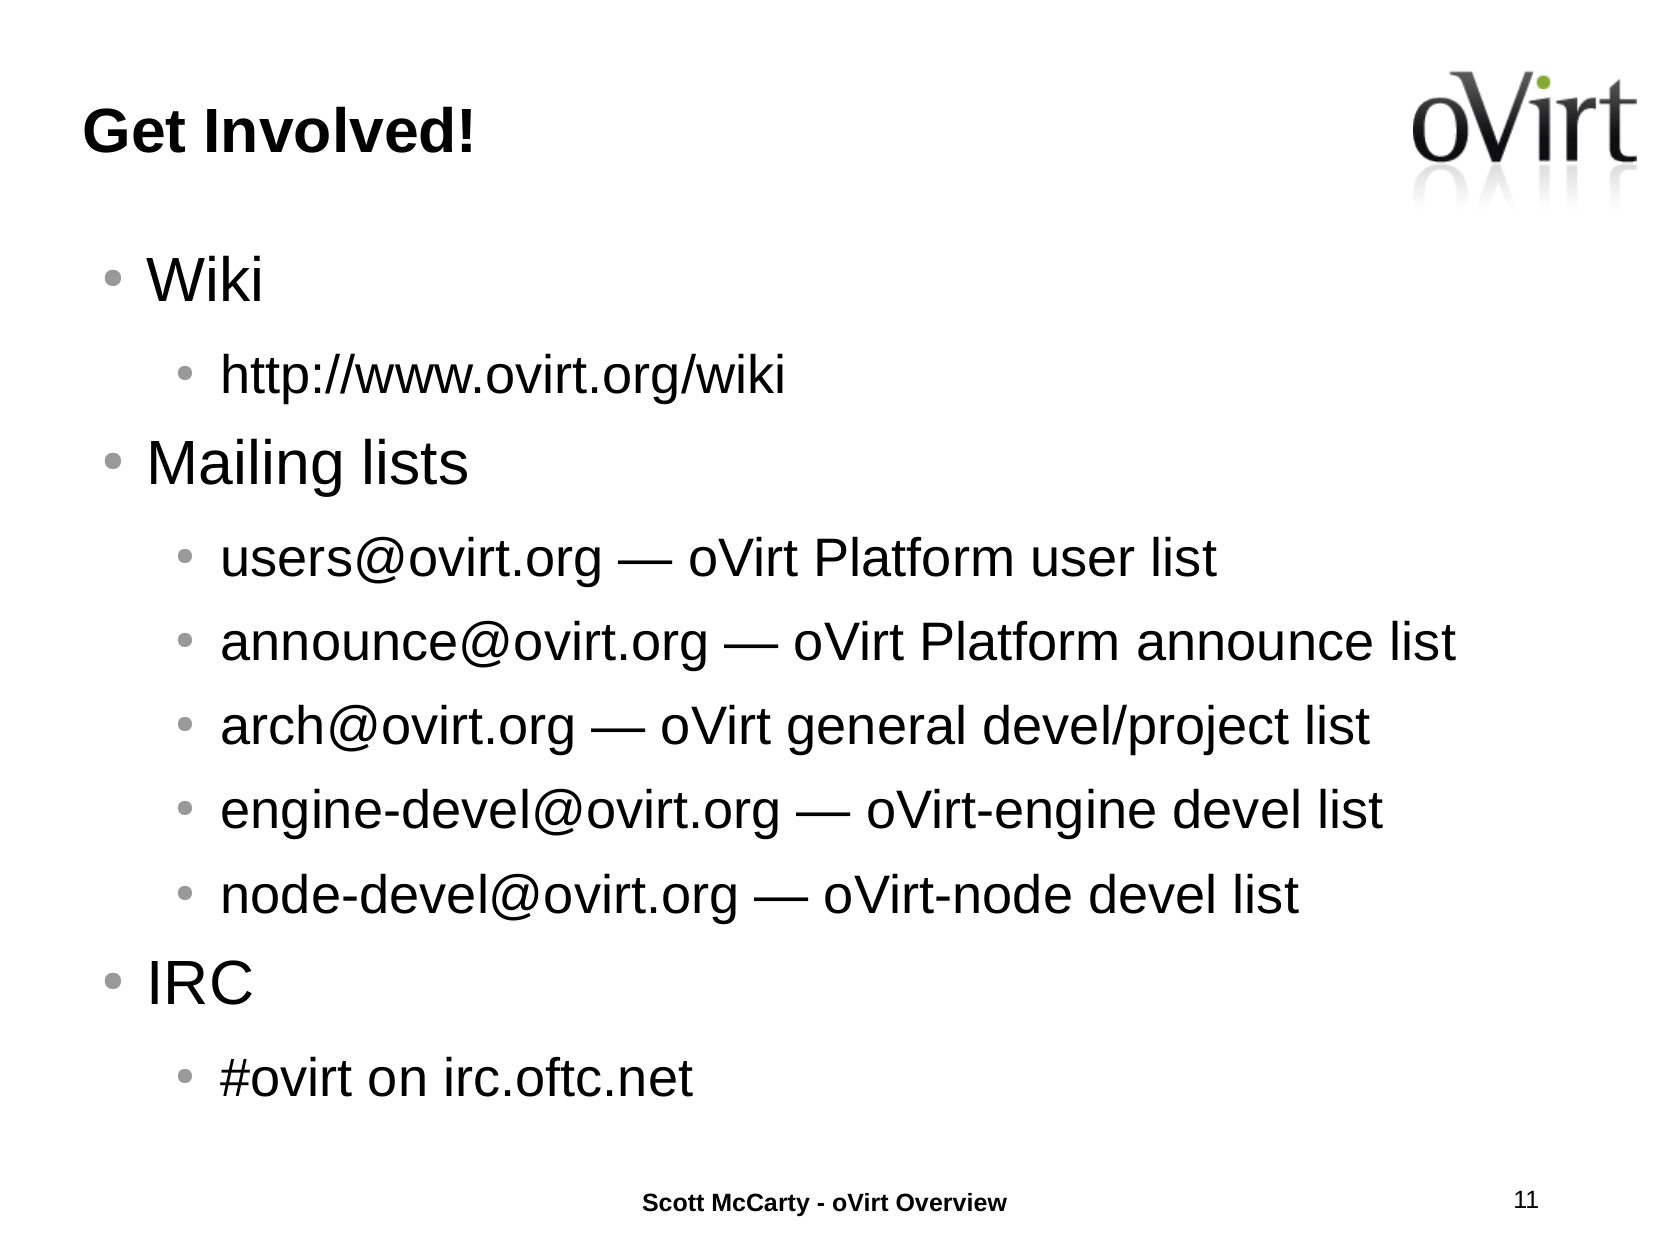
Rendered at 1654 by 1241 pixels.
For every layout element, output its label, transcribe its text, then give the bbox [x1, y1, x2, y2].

list Wiki http://www.ovirt.org/wiki Mailing lists users@ovirt.org — oVirt Platform user list announce@ovirt.org — oVirt Platform announce list arch@ovirt.org — oVirt general devel/project list engine-devel@ovirt.org — oVirt-engine devel list node-devel@ovirt.org — oVirt-node devel list IRC #ovirt on irc.oftc.net [86, 244, 1576, 1109]
picture [1413, 63, 1637, 212]
title Get Involved! [82, 37, 1303, 226]
